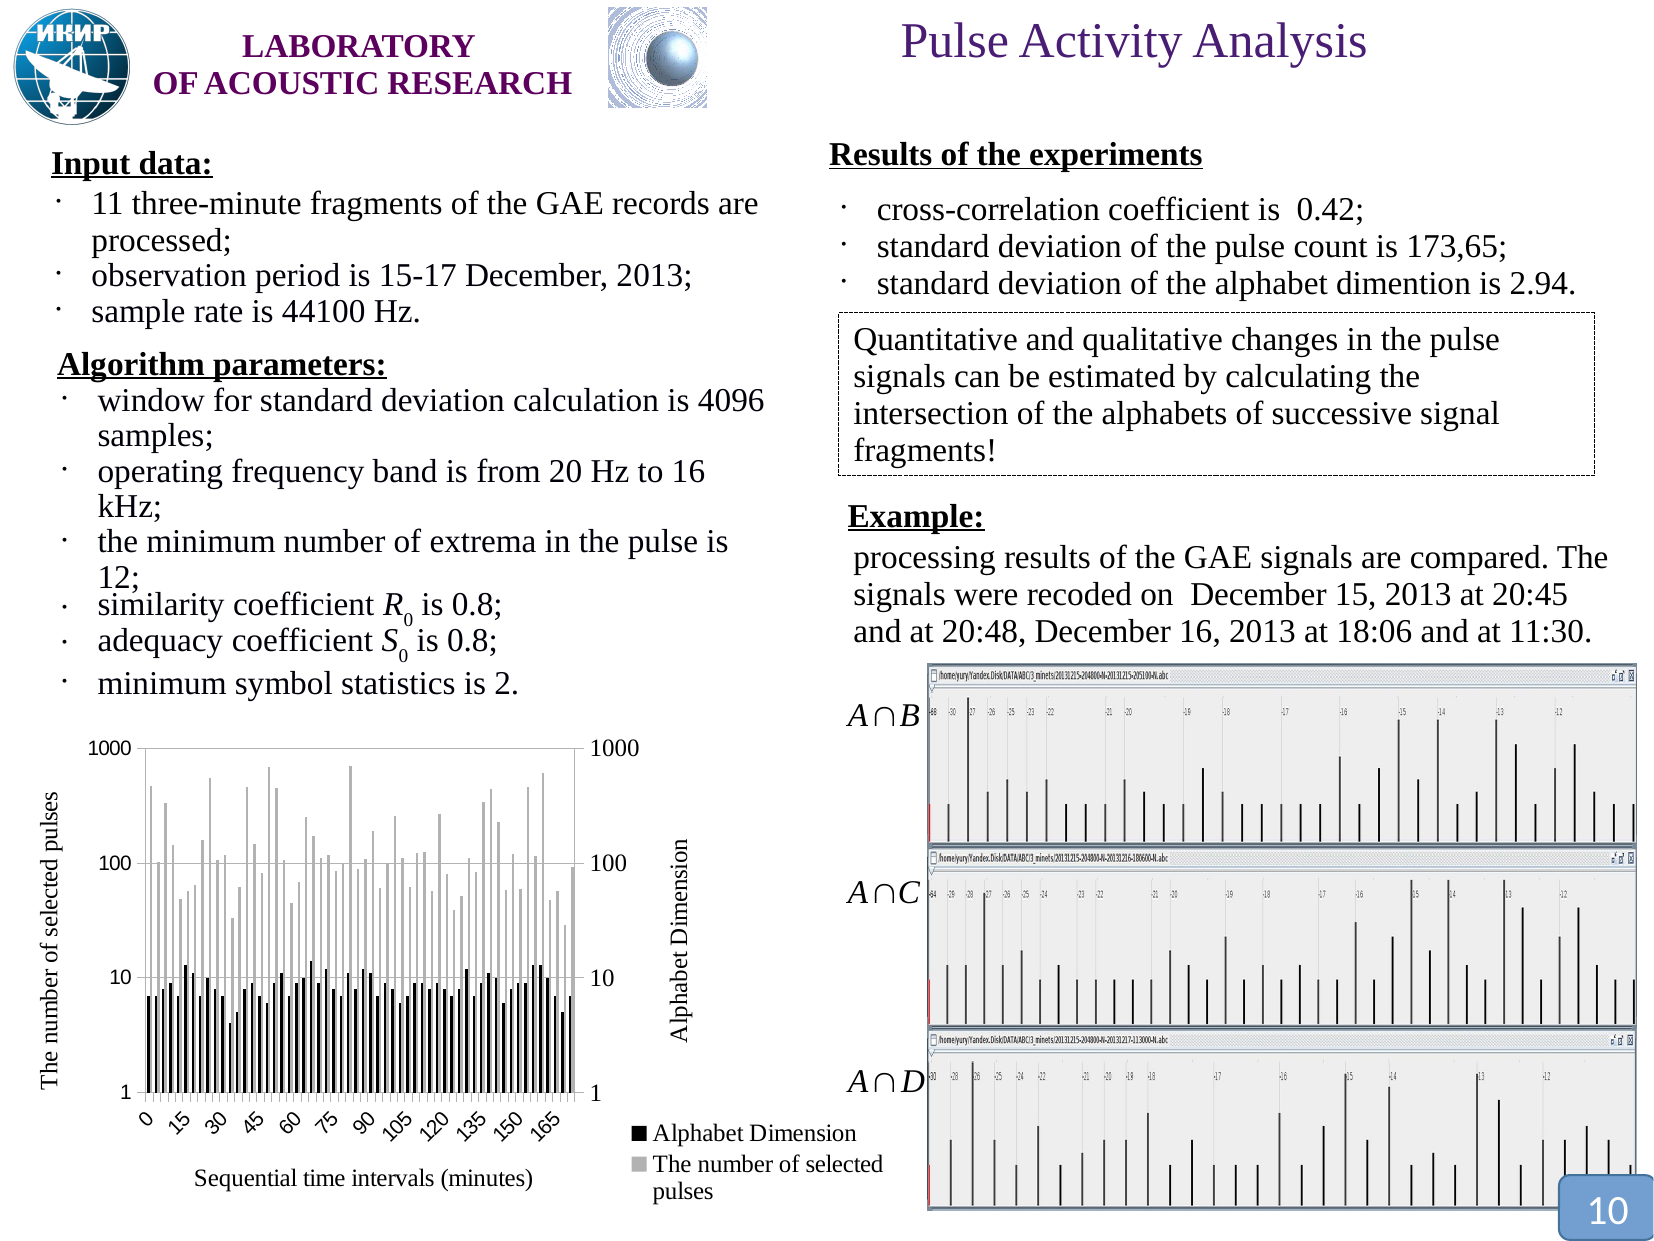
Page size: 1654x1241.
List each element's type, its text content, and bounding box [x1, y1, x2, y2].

text_box Quantitative and qualitative changes in the pulse signals can be estimated by calculating the intersection of the alphabets of successive signal fragments! [838, 312, 1595, 476]
text_box [608, 101, 614, 108]
picture [927, 663, 1637, 1211]
text_box Input data: [36, 137, 677, 189]
text_box [608, 7, 660, 108]
text_box 10 [1558, 1175, 1654, 1240]
text_box Pulse Activity Analysis [885, 5, 1613, 83]
text_box window for standard deviation calculation is 4096 samples; operating frequency band is from 20 Hz to 16 kHz; the minimum number of extrema in the pulse is 12; similarity coefficient R0 is 0.8; adequacy coefficient S0 is 0.8; minimum symbol statistics is 2. [47, 375, 792, 710]
text_box 11 three-minute fragments of the GAE records are processed; observation period is 15-17 December, 2013; sample rate is 44100 Hz. [41, 171, 839, 343]
text_box [683, 7, 707, 28]
text_box сross-correlation coefficient is 0.42; standard deviation of the pulse count is 173,65; standard deviation of the alphabet dimention is 2.94. [826, 183, 1593, 309]
text_box LABORATORY OF ACOUSTIC RESEARCH [122, 20, 603, 109]
text_box [653, 15, 665, 19]
chart [17, 696, 932, 1223]
text_box Results of the experiments [814, 128, 1335, 181]
text_box Example: [832, 490, 1004, 567]
text_box [673, 100, 690, 108]
text_box [629, 16, 707, 108]
picture [0, 0, 143, 134]
text_box Algorithm parameters: [42, 337, 683, 390]
text_box processing results of the GAE signals are compared. The signals were recoded on December 15, 2013 at 20:45 and at 20:48, December 16, 2013 at 18:06 and at 11:30. [838, 531, 1636, 658]
